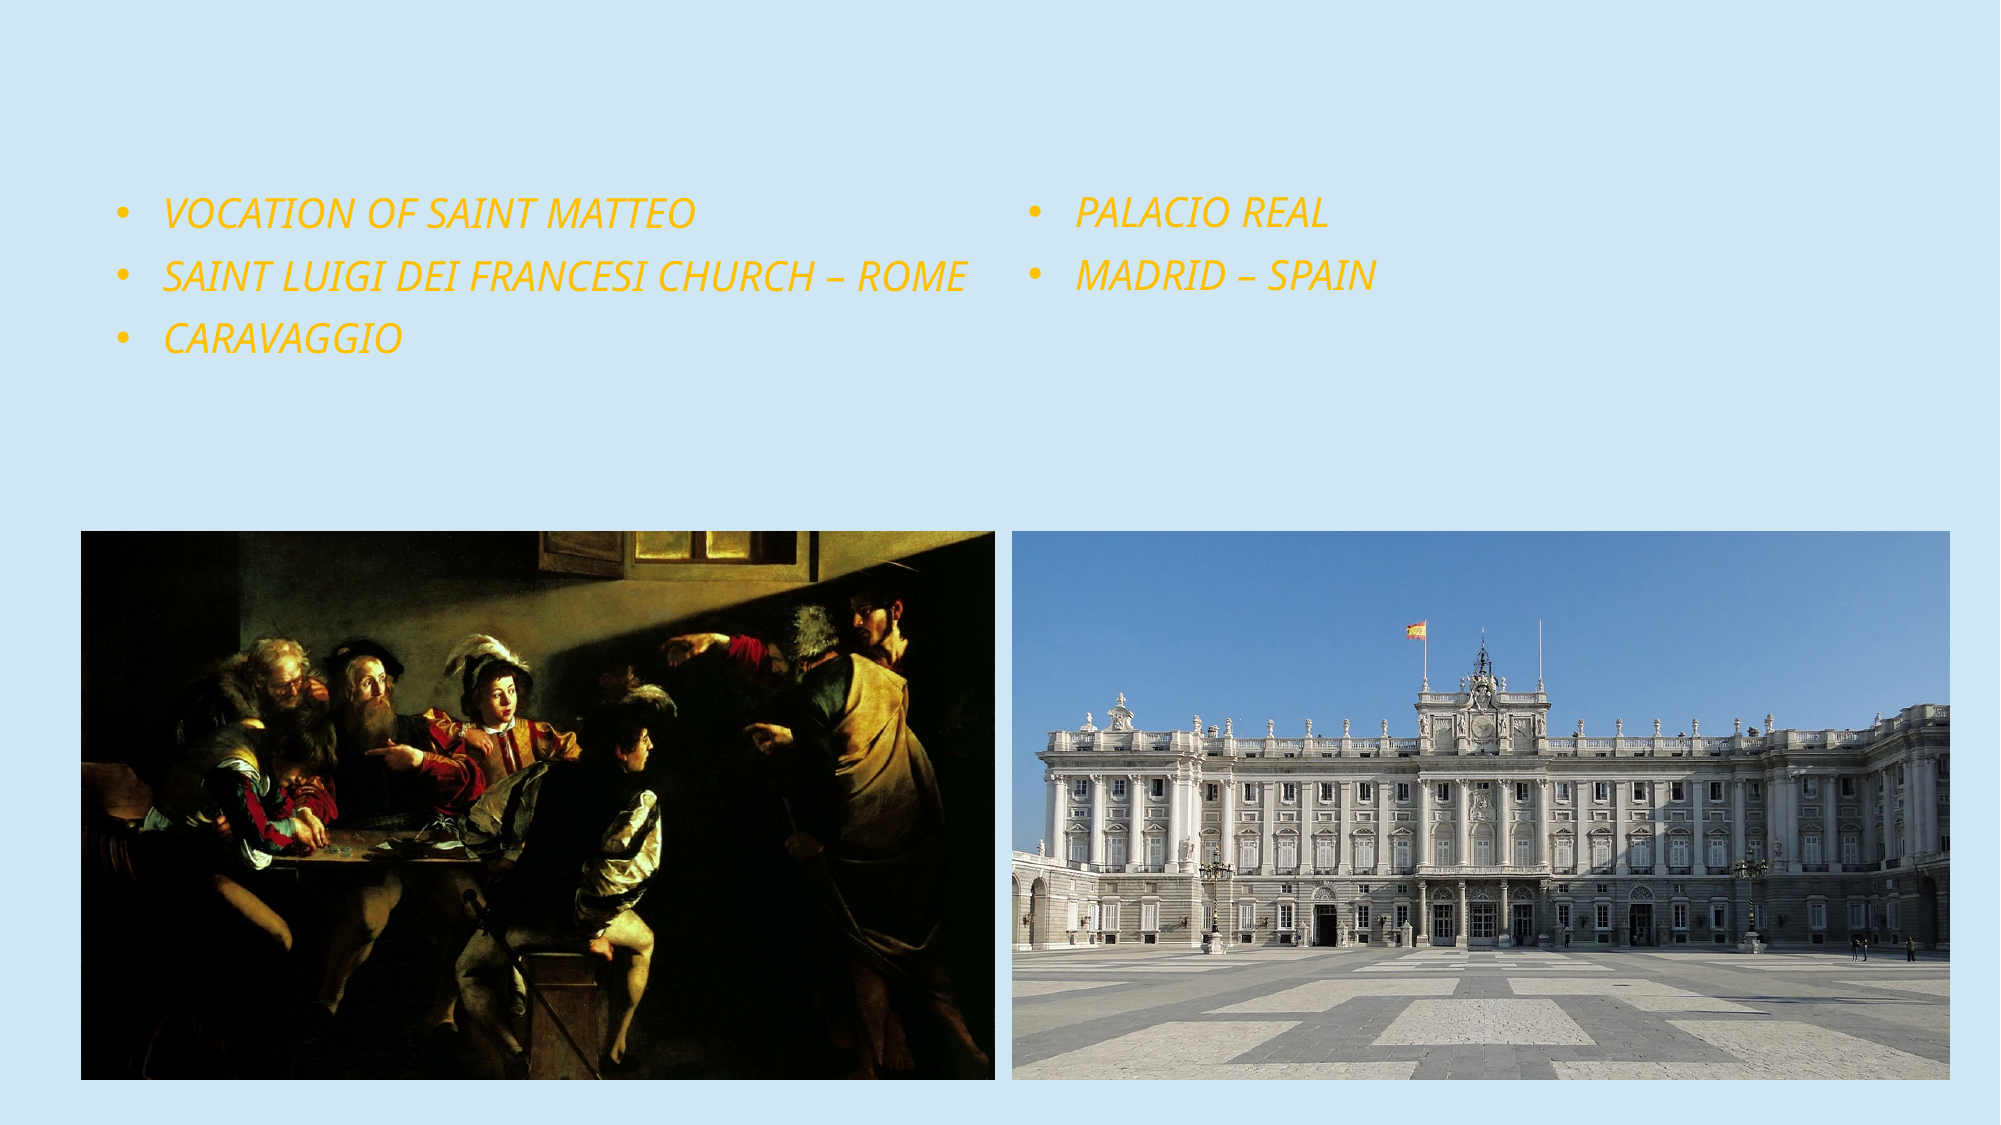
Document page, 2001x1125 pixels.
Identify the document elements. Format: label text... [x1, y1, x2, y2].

list PALACIO REAL MADRID – SPAIN [1013, 178, 1813, 531]
picture [81, 531, 995, 1080]
picture [1012, 531, 1950, 1080]
list VOCATION OF SAINT MATTEO SAINT LUIGI DEI FRANCESI CHURCH – ROME CARAVAGGIO [100, 179, 988, 531]
